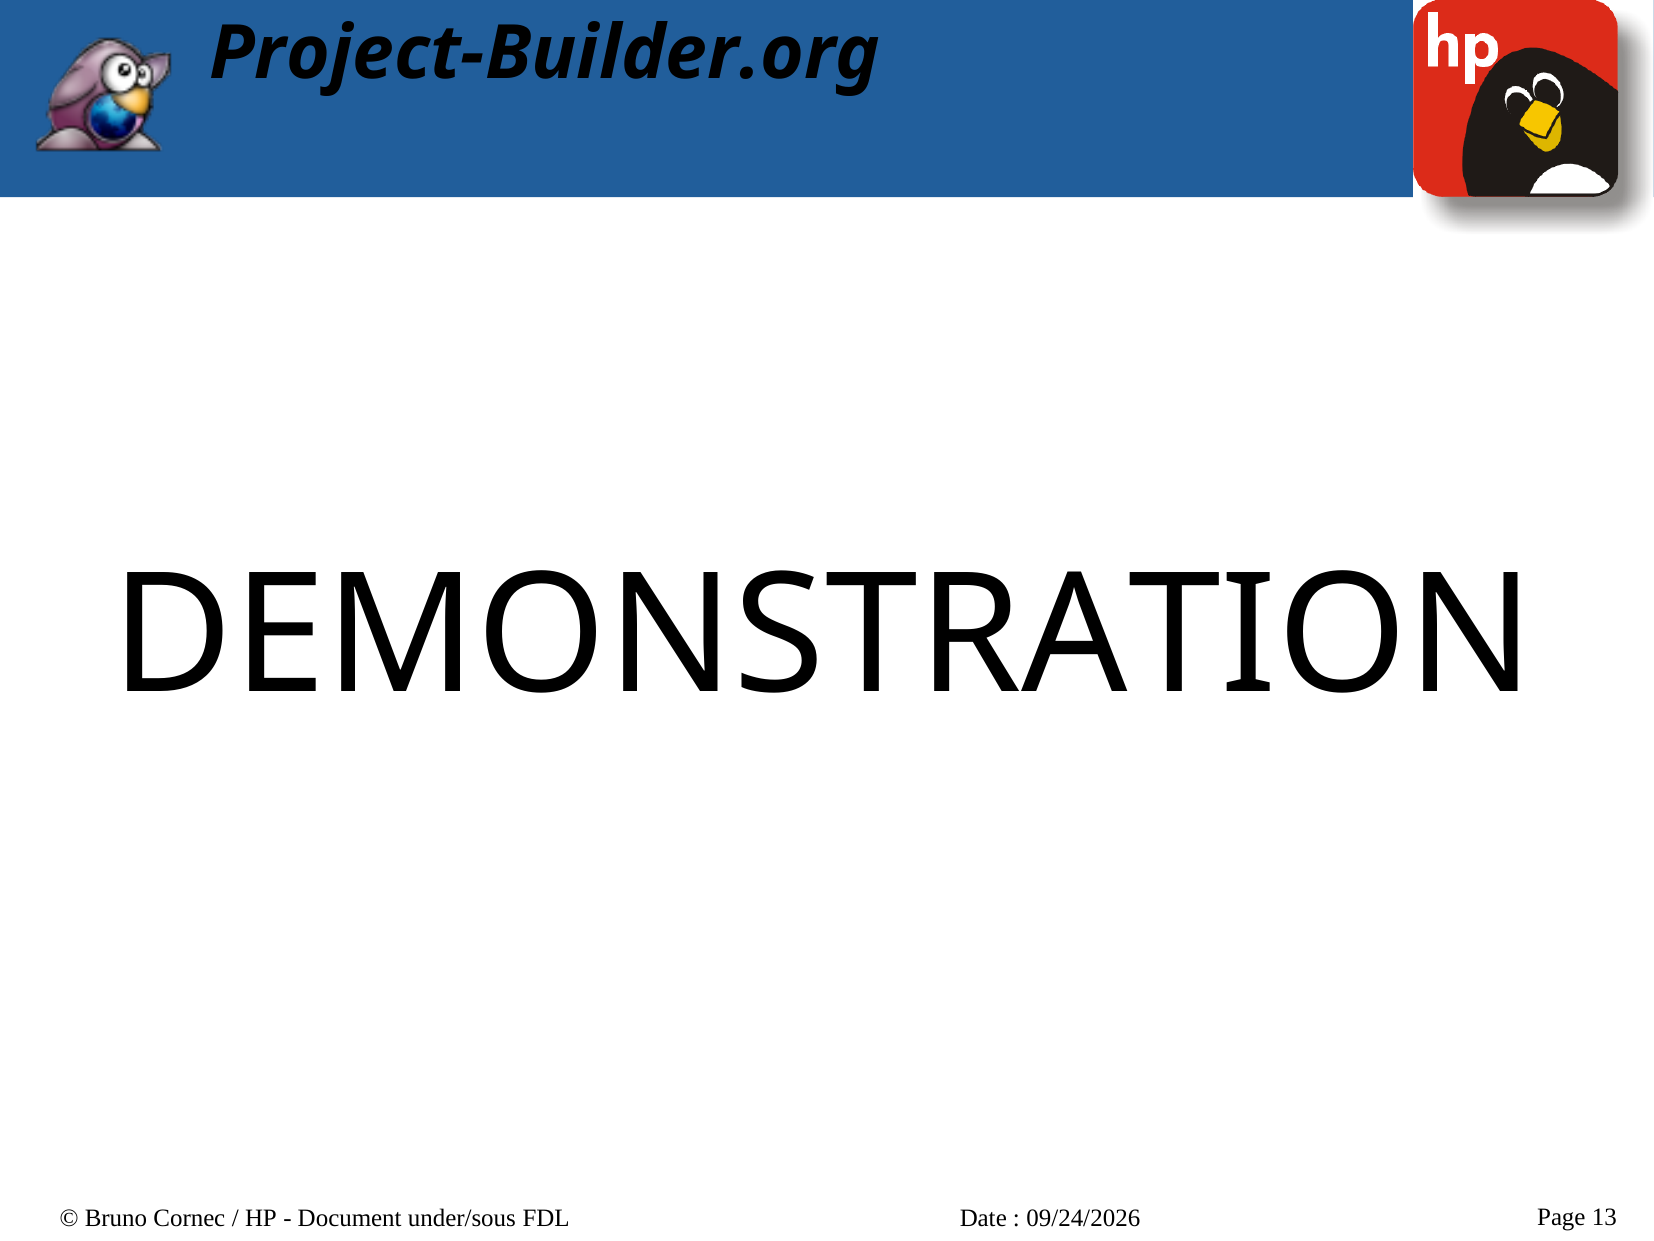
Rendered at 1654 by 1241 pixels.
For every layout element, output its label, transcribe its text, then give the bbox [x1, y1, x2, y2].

text_box DEMONSTRATION [111, 513, 1580, 708]
picture [0, 0, 211, 199]
picture [1413, 0, 1654, 235]
